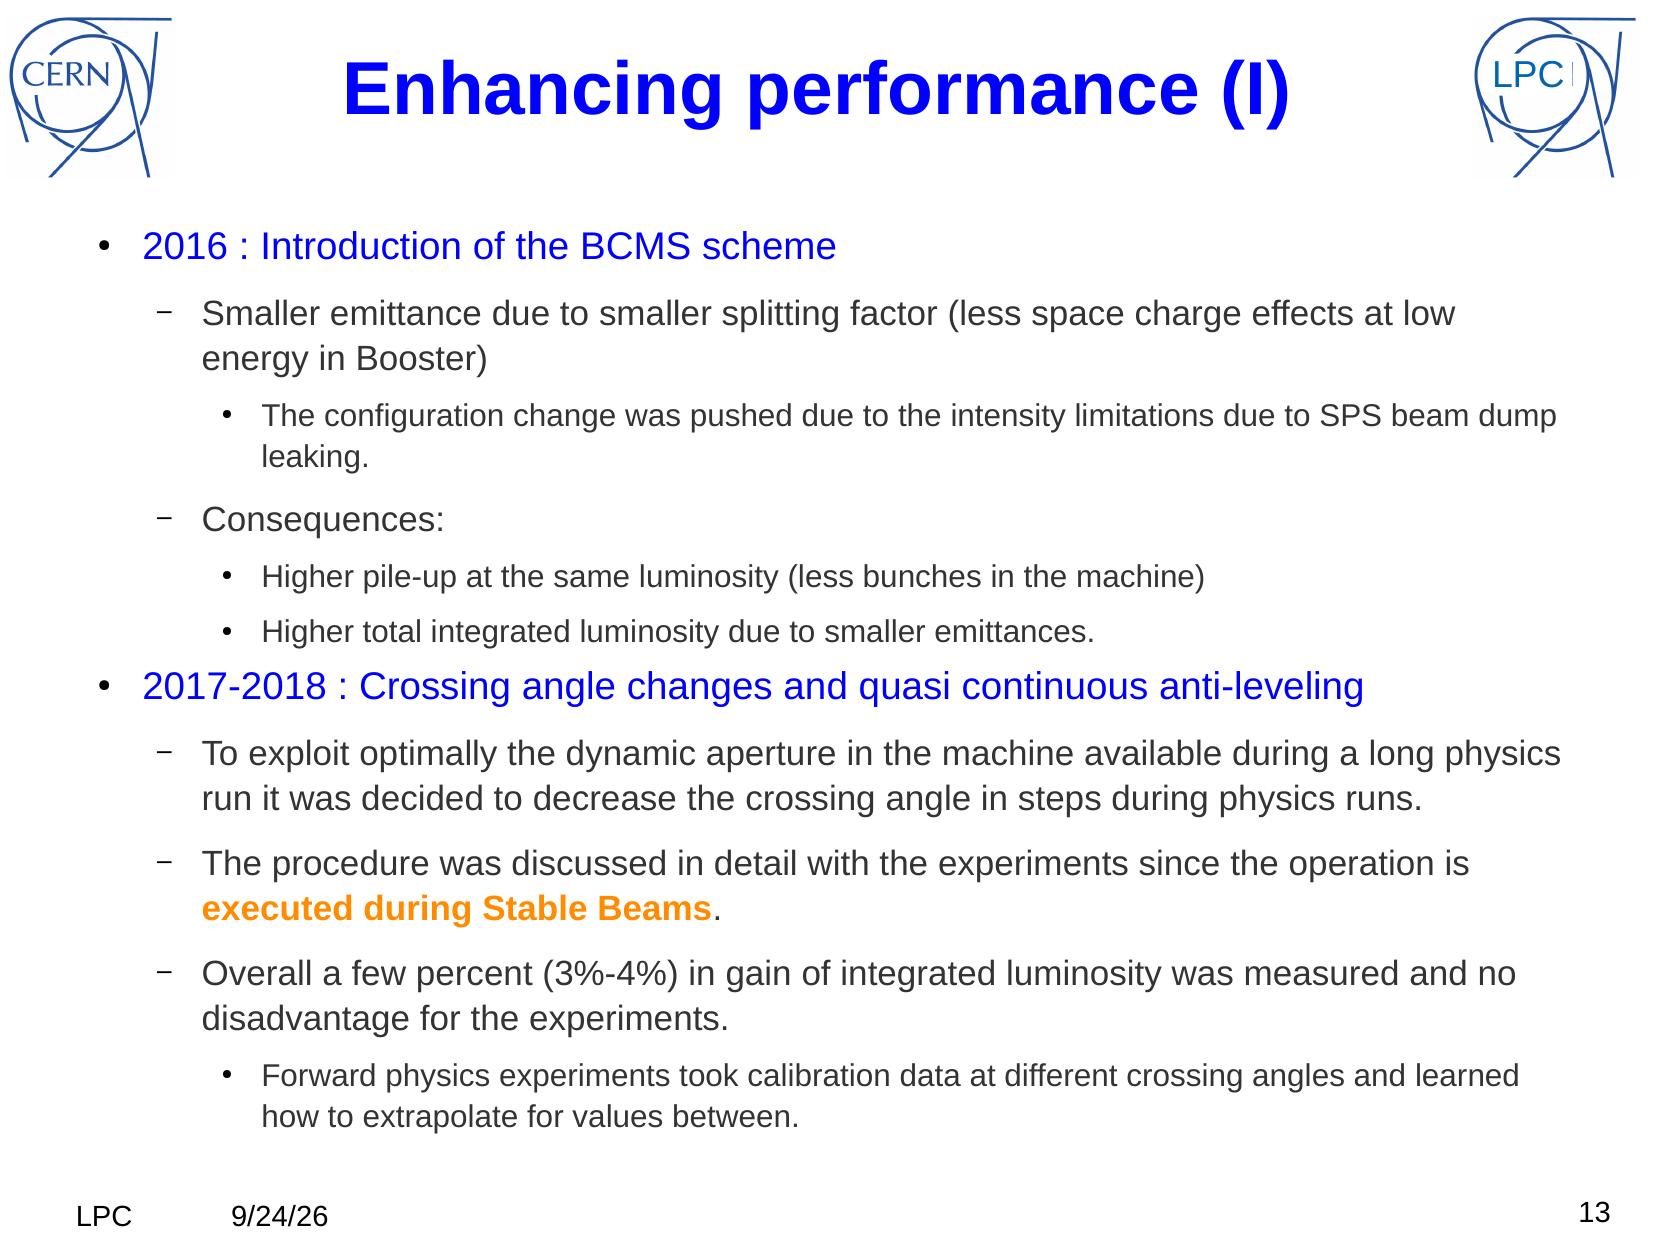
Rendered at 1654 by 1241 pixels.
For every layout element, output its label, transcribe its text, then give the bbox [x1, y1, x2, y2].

title Enhancing performance (I) [173, 5, 1461, 172]
list 2016 : Introduction of the BCMS scheme Smaller emittance due to smaller splitting factor (less space charge effects at low energy in Booster) The configuration change was pushed due to the intensity limitations due to SPS beam dump leaking. Consequences: Higher pile-up at the same luminosity (less bunches in the machine) Higher total integrated luminosity due to smaller emittances. 2017-2018 : Crossing angle changes and quasi continuous anti-leveling To exploit optimally the dynamic aperture in the machine available during a long physics run it was decided to decrease the crossing angle in steps during physics runs. The procedure was discussed in detail with the experiments since the operation is executed during Stable Beams. Overall a few percent (3%-4%) in gain of integrated luminosity was measured and no disadvantage for the experiments. Forward physics experiments took calibration data at different crossing angles and learned how to extrapolate for values between. [82, 225, 1571, 1141]
picture [5, 14, 174, 180]
picture [1470, 14, 1638, 180]
